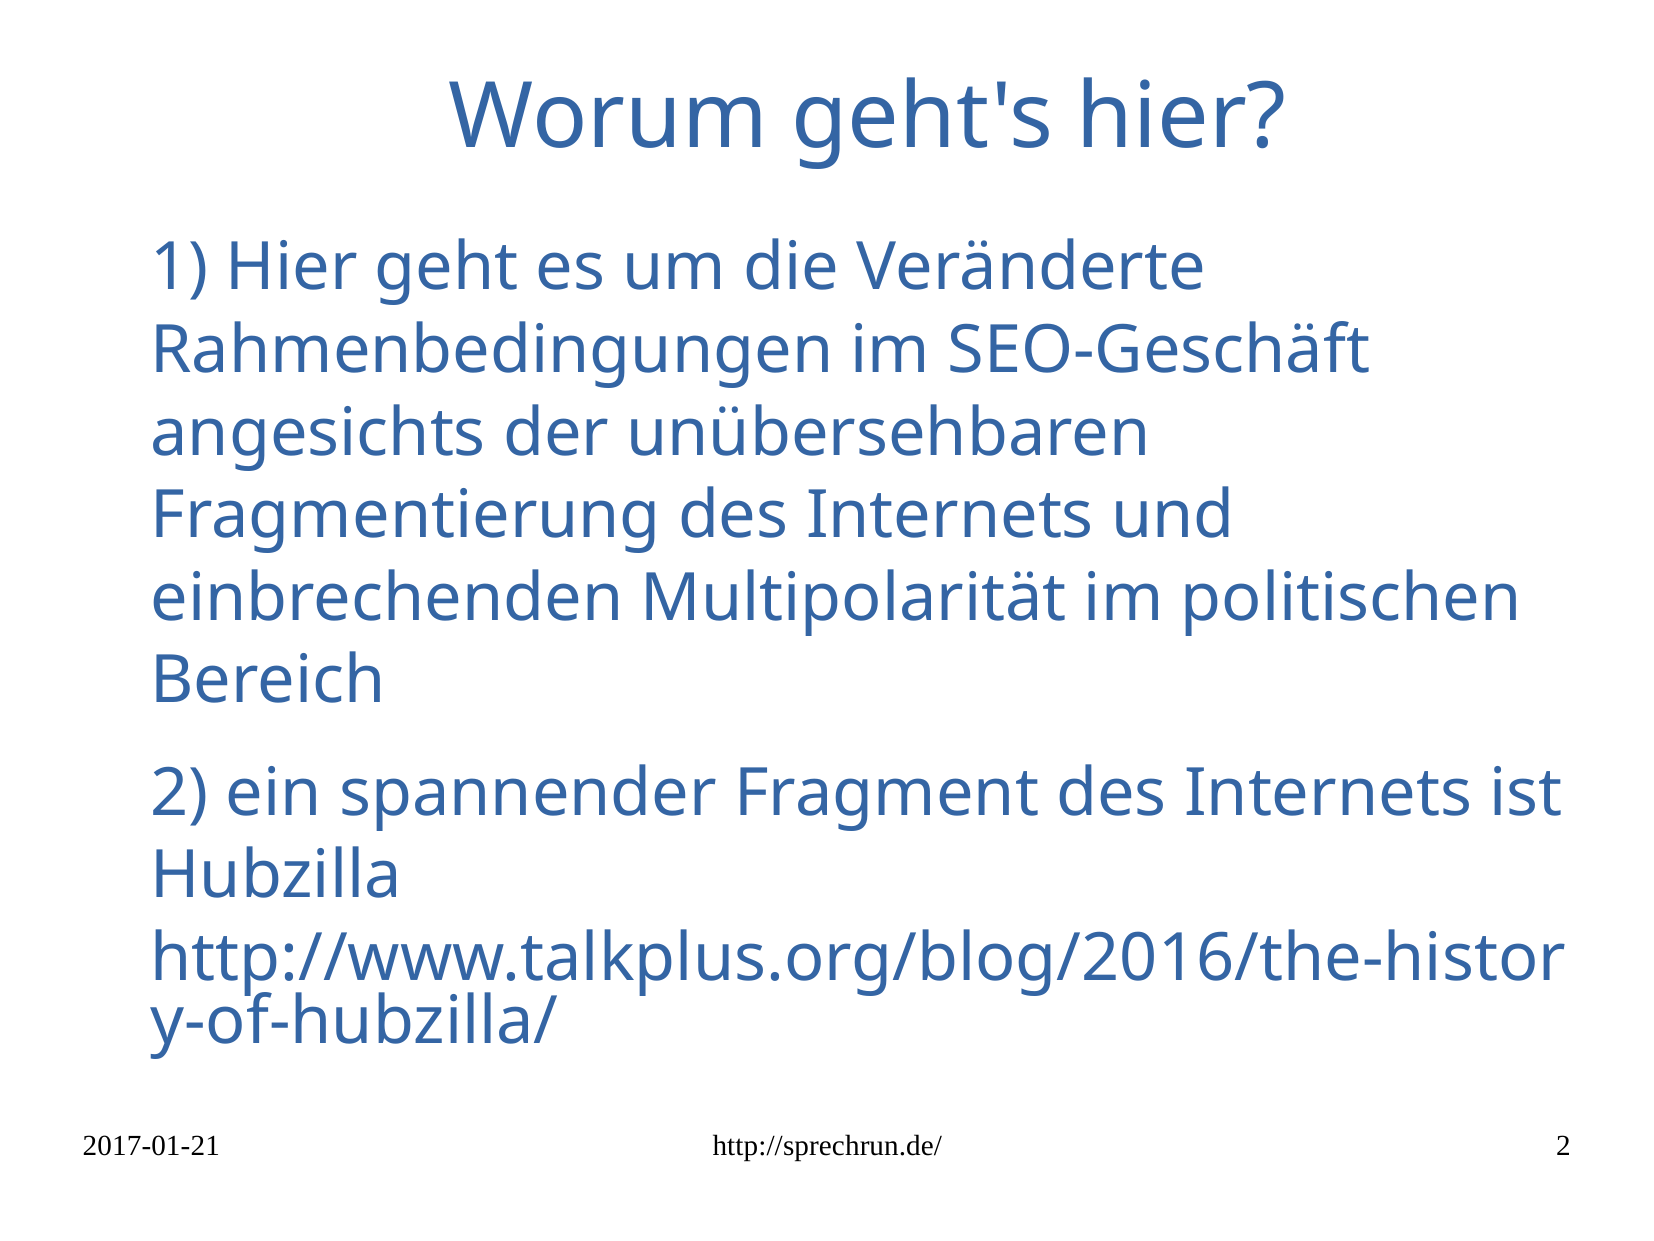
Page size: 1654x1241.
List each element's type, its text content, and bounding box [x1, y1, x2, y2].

list 1) Hier geht es um die Veränderte Rahmenbedingungen im SEO-Geschäft angesichts der unübersehbaren Fragmentierung des Internets und einbrechenden Multipolarität im politischen Bereich 2) ein spannender Fragment des Internets ist Hubzilla http://www.talkplus.org/blog/2016/the-history-of-hubzilla/ [150, 226, 1568, 1195]
title Worum geht's hier? [82, 4, 1654, 219]
